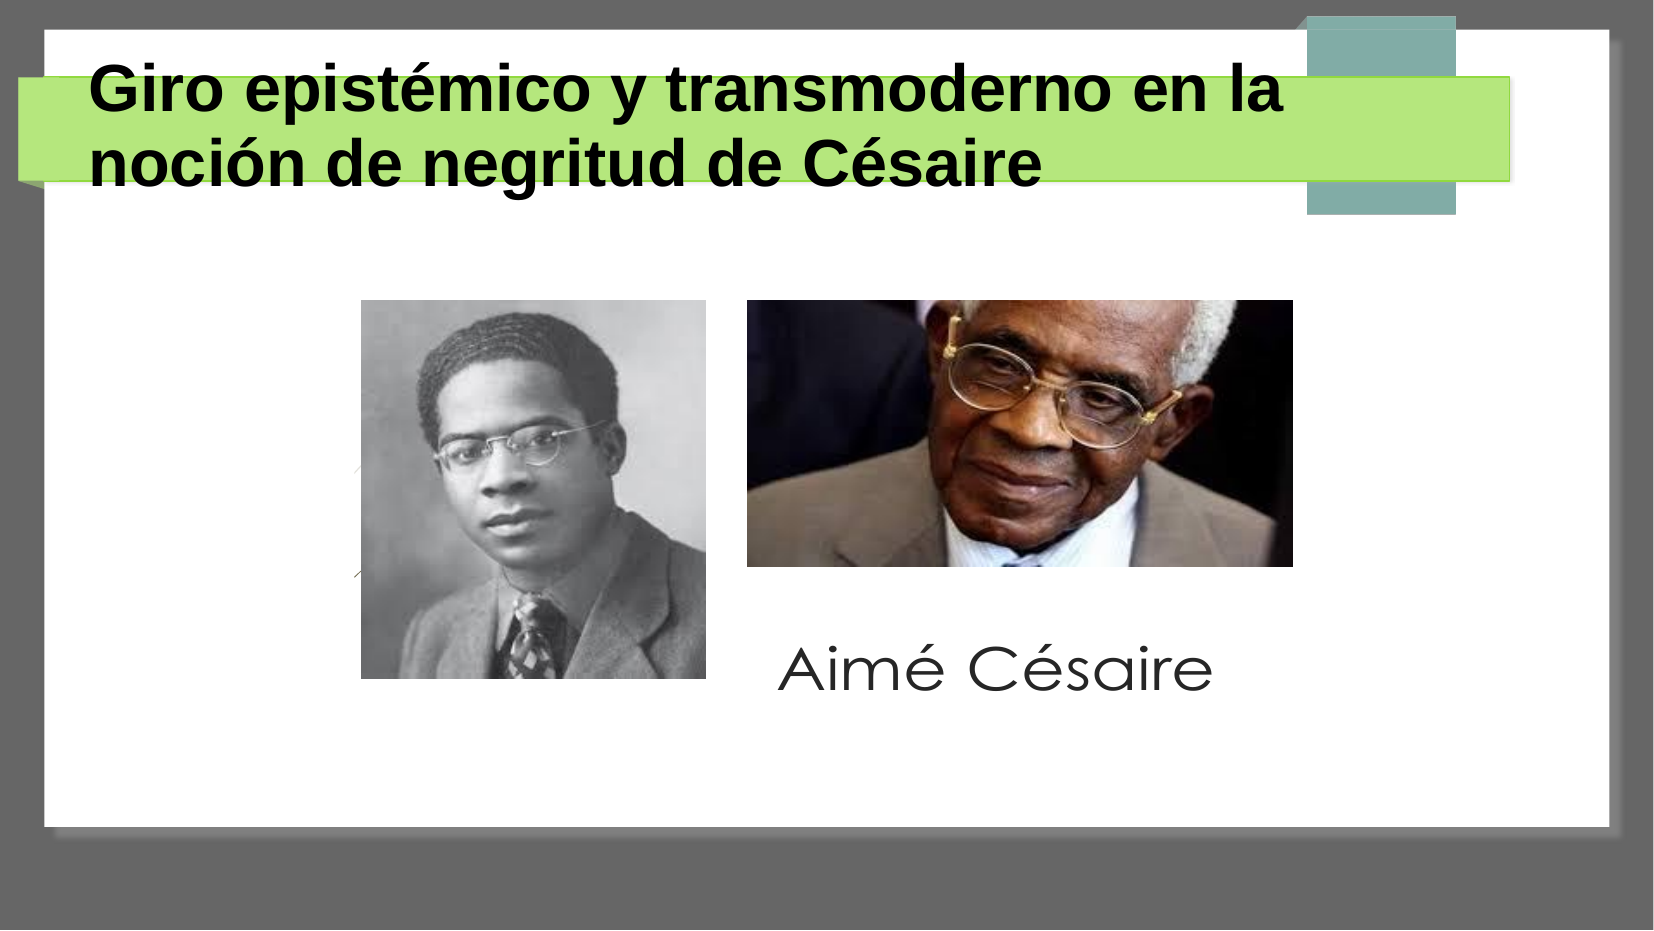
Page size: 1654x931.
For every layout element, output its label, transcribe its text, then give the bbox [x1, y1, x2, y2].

picture [354, 295, 1300, 768]
title Giro epistémico y transmoderno en la noción de negritud de Césaire [88, 41, 1506, 210]
